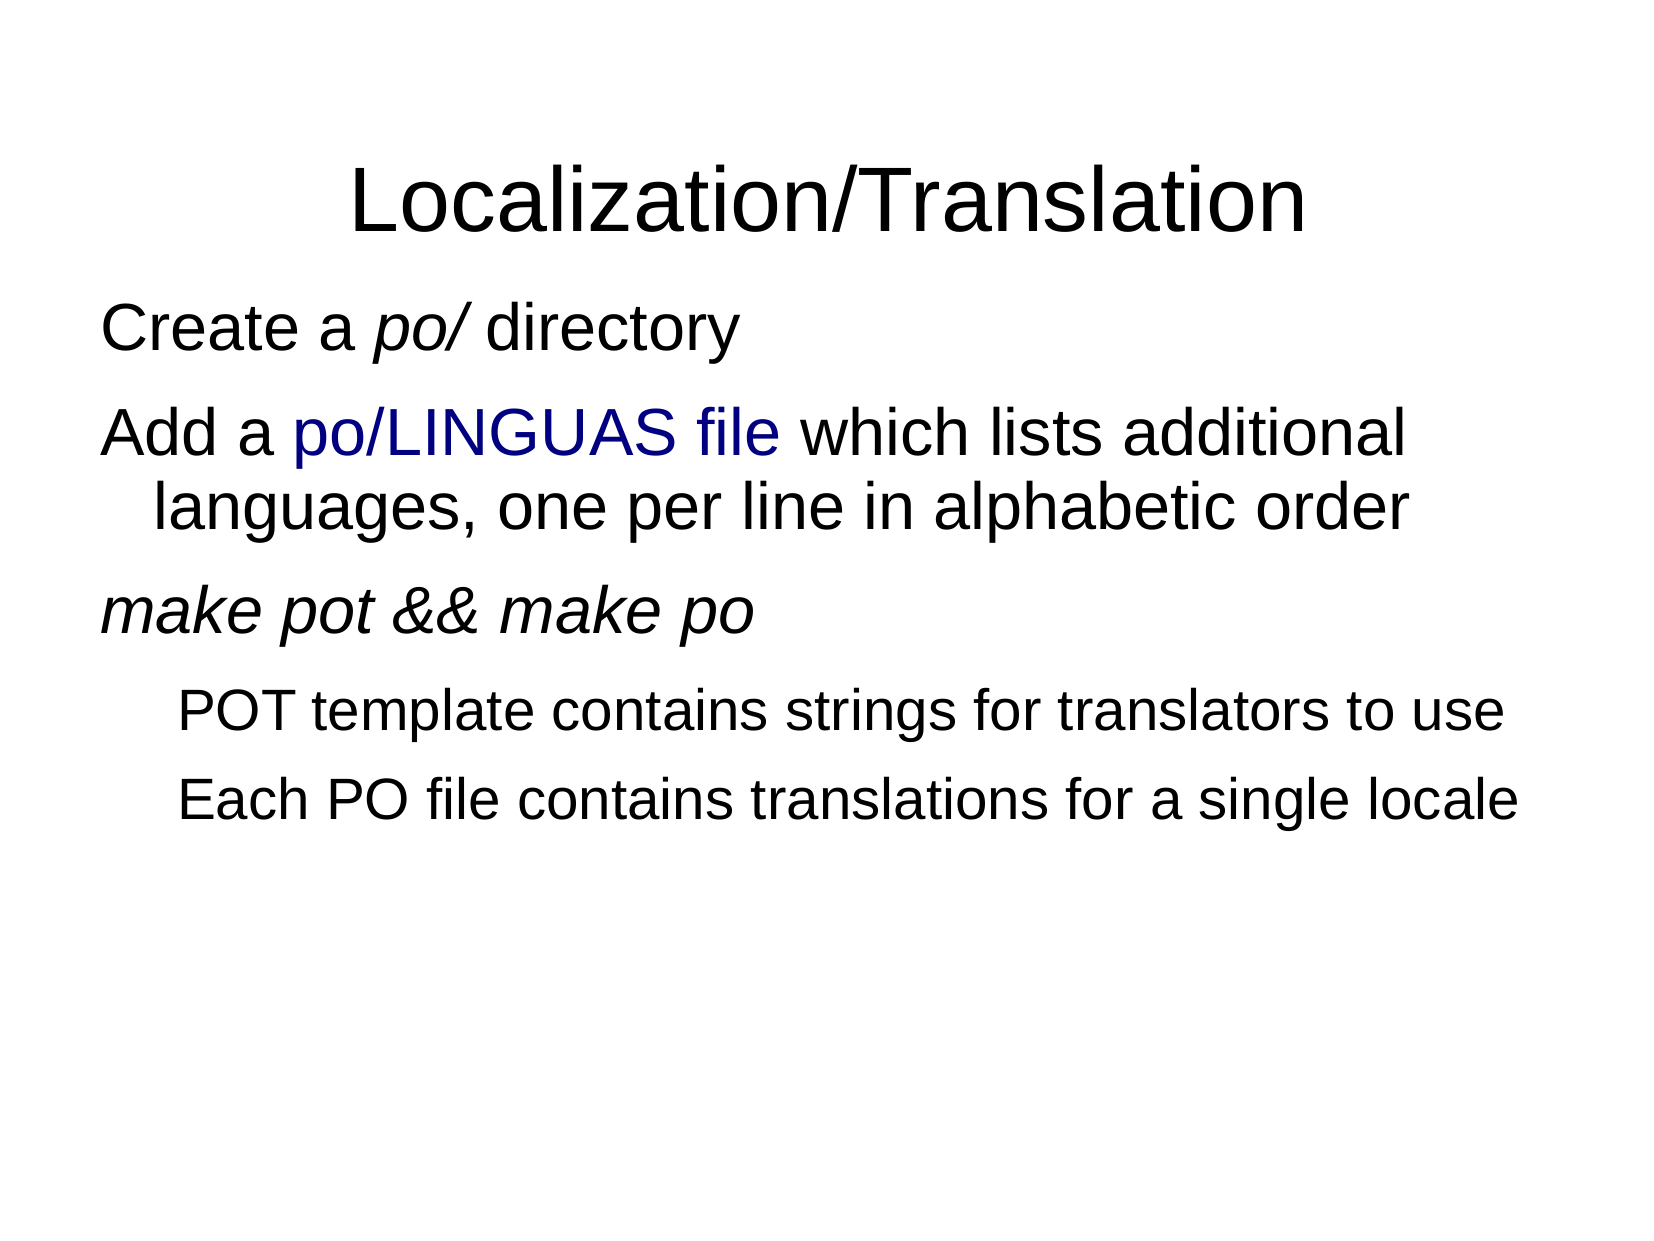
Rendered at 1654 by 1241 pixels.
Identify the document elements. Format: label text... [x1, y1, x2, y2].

title Localization/Translation [82, 96, 1576, 304]
list Create a po/ directory Add a po/LINGUAS file which lists additional languages, one per line in alphabetic order make pot && make po POT template contains strings for translators to use Each PO file contains translations for a single locale [82, 290, 1571, 1109]
